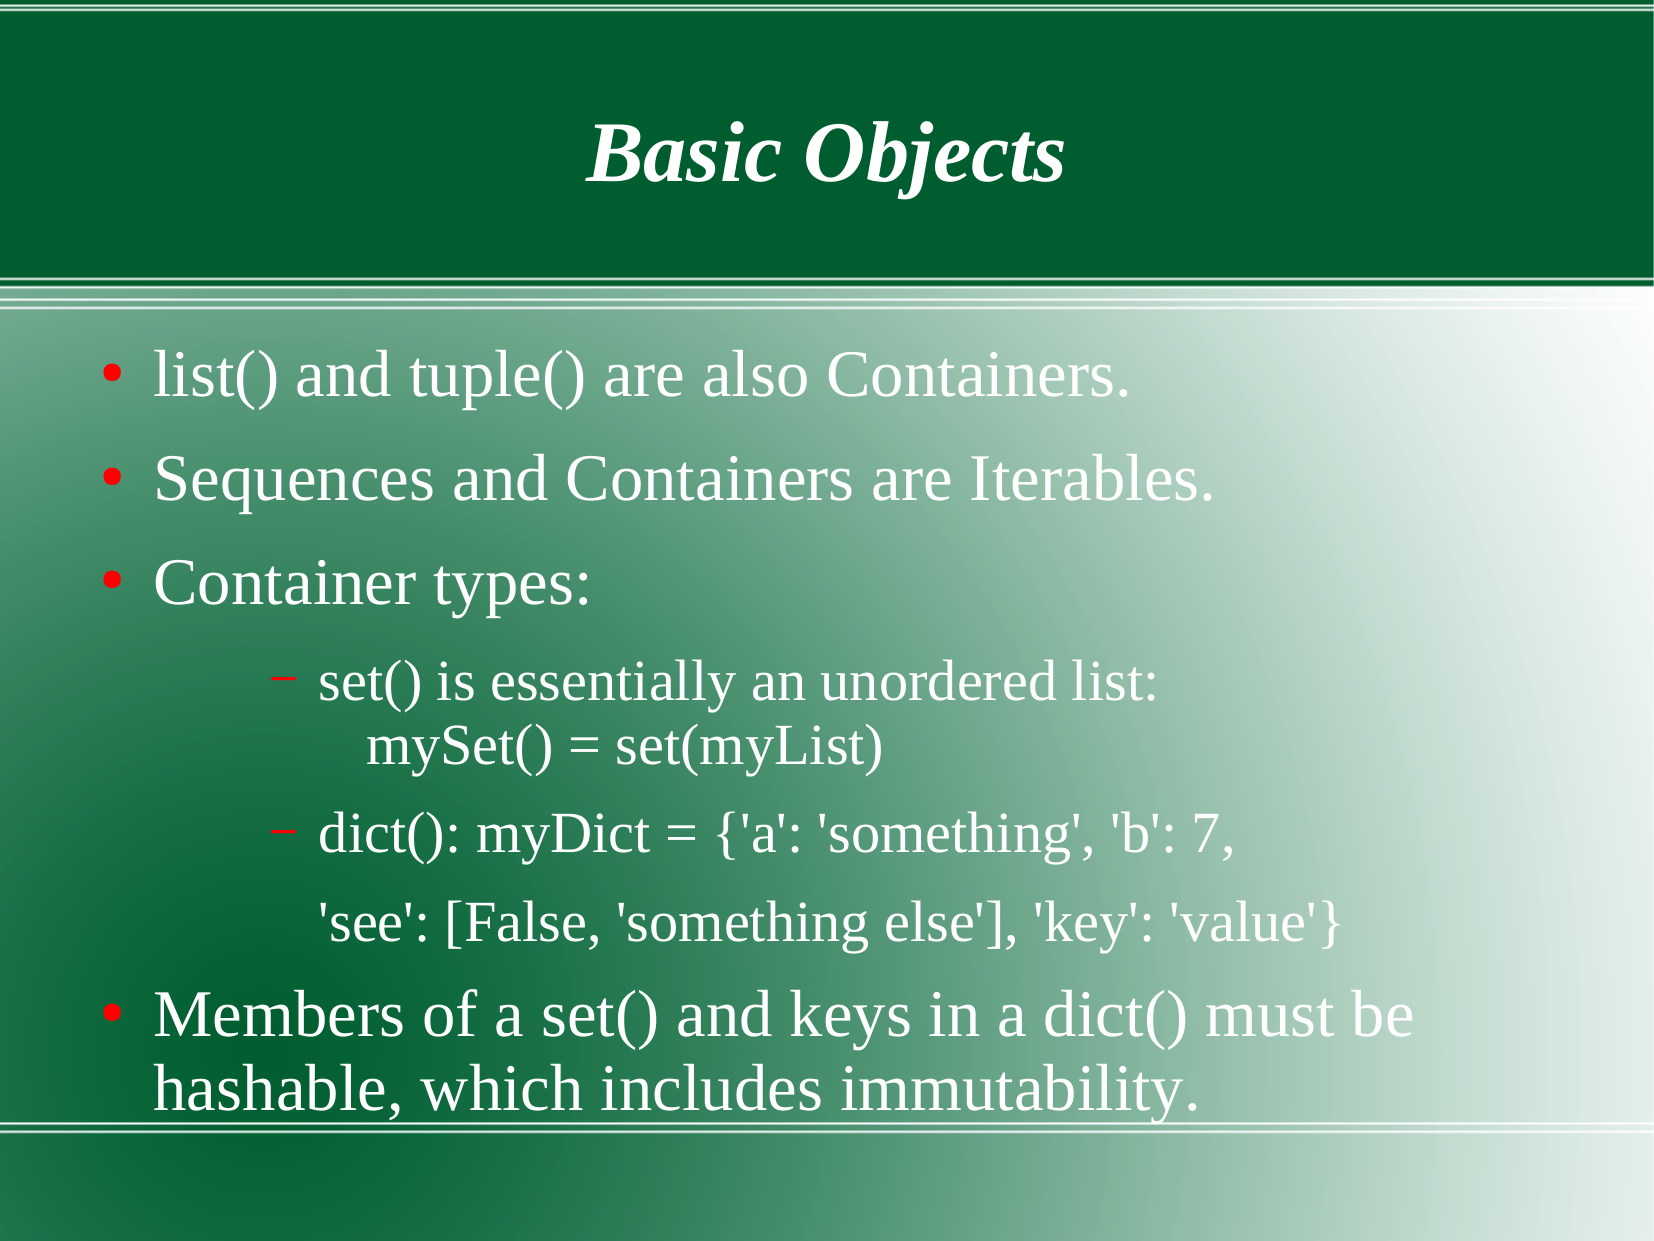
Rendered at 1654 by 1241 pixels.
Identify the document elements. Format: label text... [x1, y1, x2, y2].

list list() and tuple() are also Containers. Sequences and Containers are Iterables. Container types: set() is essentially an unordered list: mySet() = set(myList) dict(): myDict = {'a': 'something', 'b': 7, 'see': [False, 'something else'], 'key': 'value'} Members of a set() and keys in a dict() must be hashable, which includes immutability. [82, 337, 1571, 1156]
picture [0, 0, 1654, 1241]
title Basic Objects [82, 49, 1571, 257]
